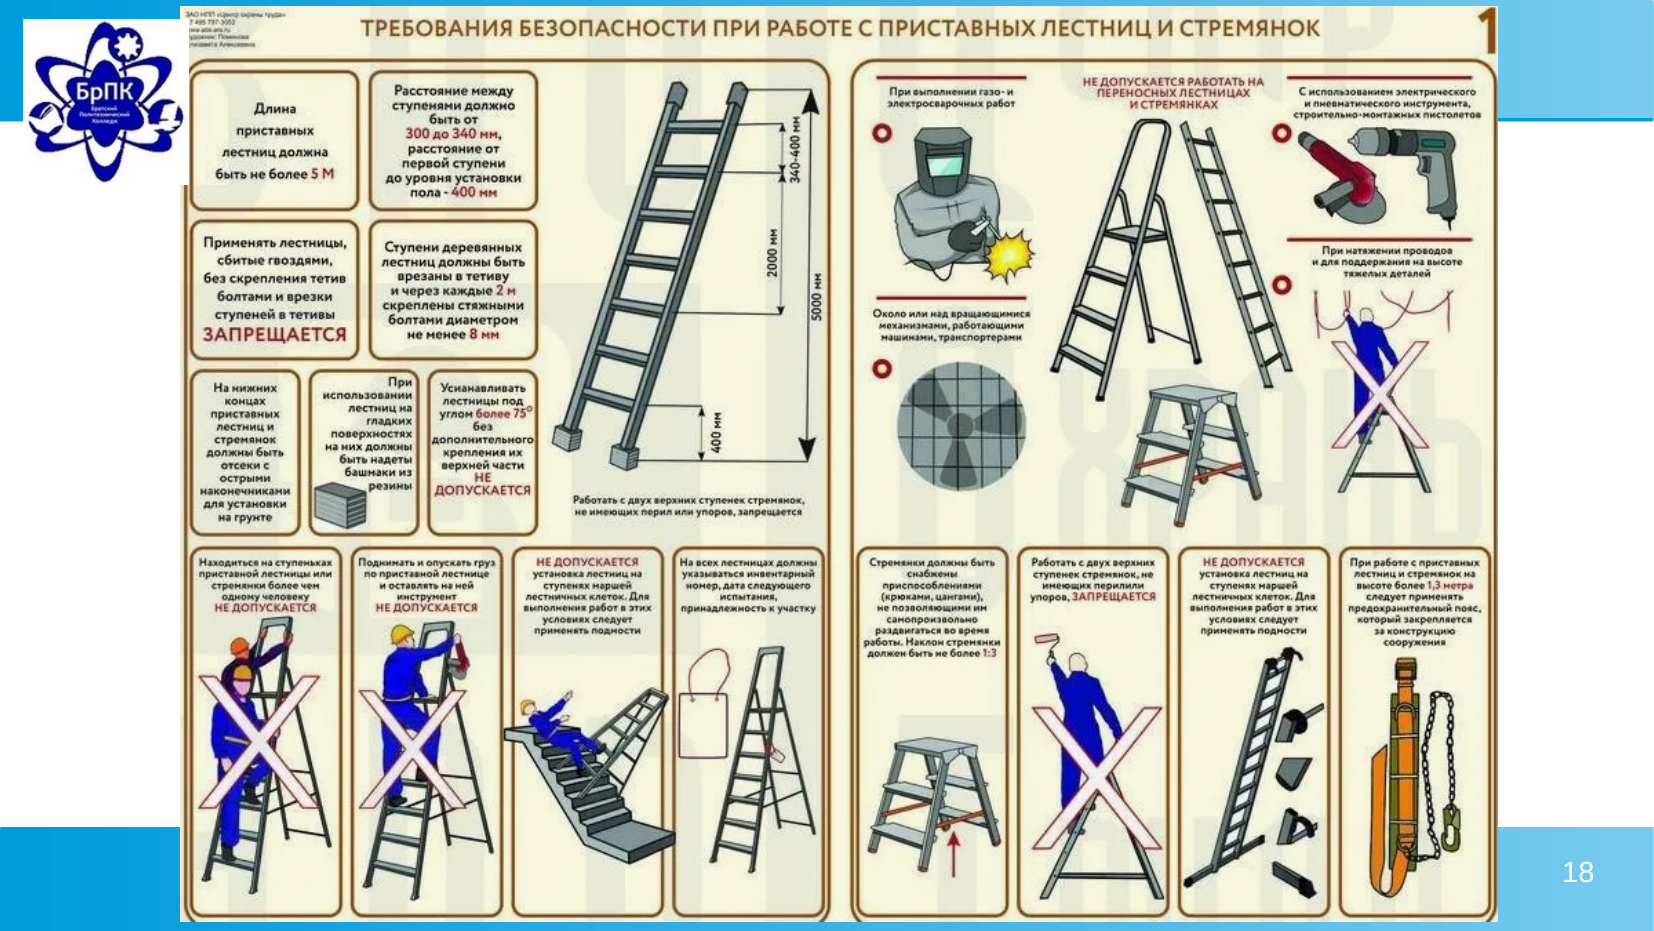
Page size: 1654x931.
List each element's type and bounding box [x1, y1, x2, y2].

picture [23, 6, 1498, 922]
